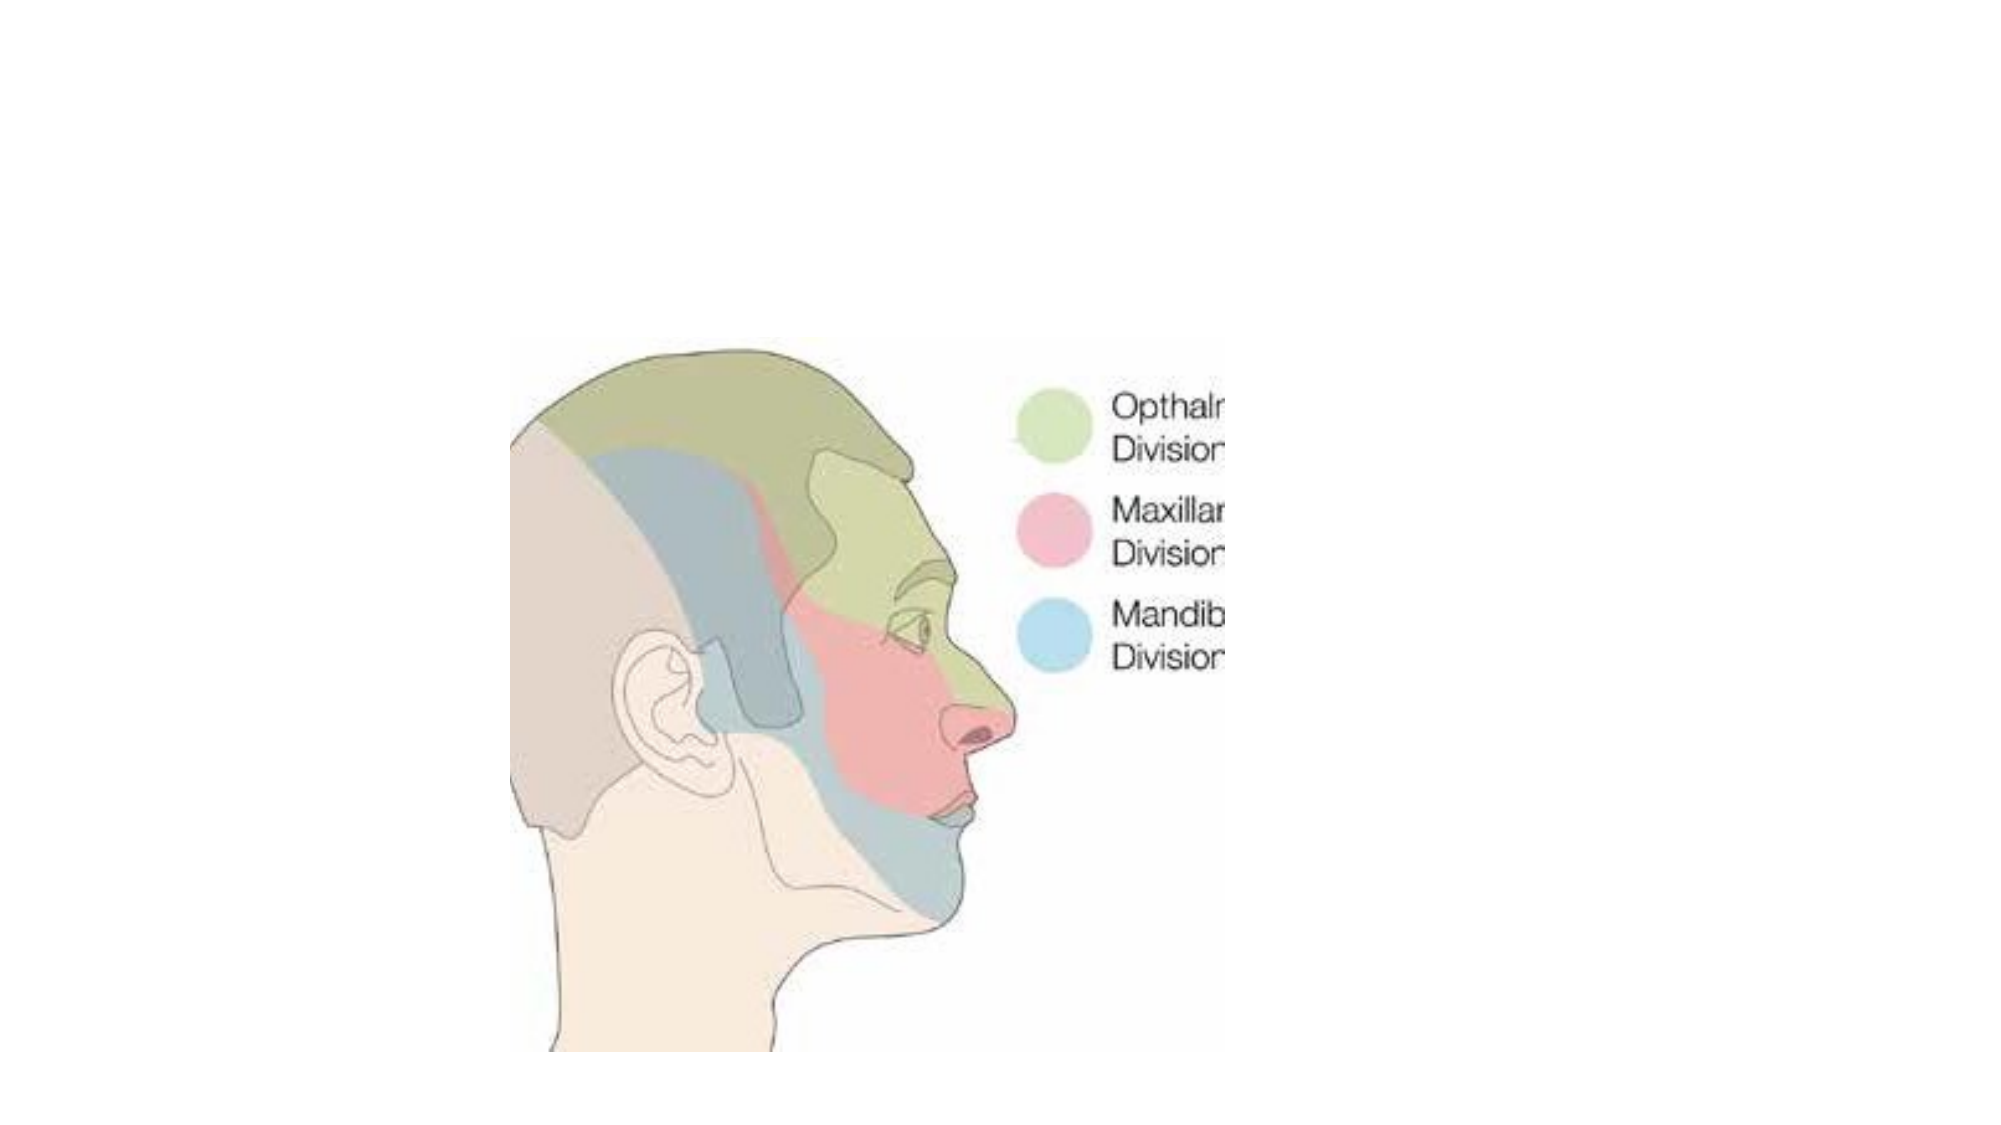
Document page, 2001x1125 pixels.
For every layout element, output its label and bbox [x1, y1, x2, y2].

picture [510, 337, 1225, 1052]
